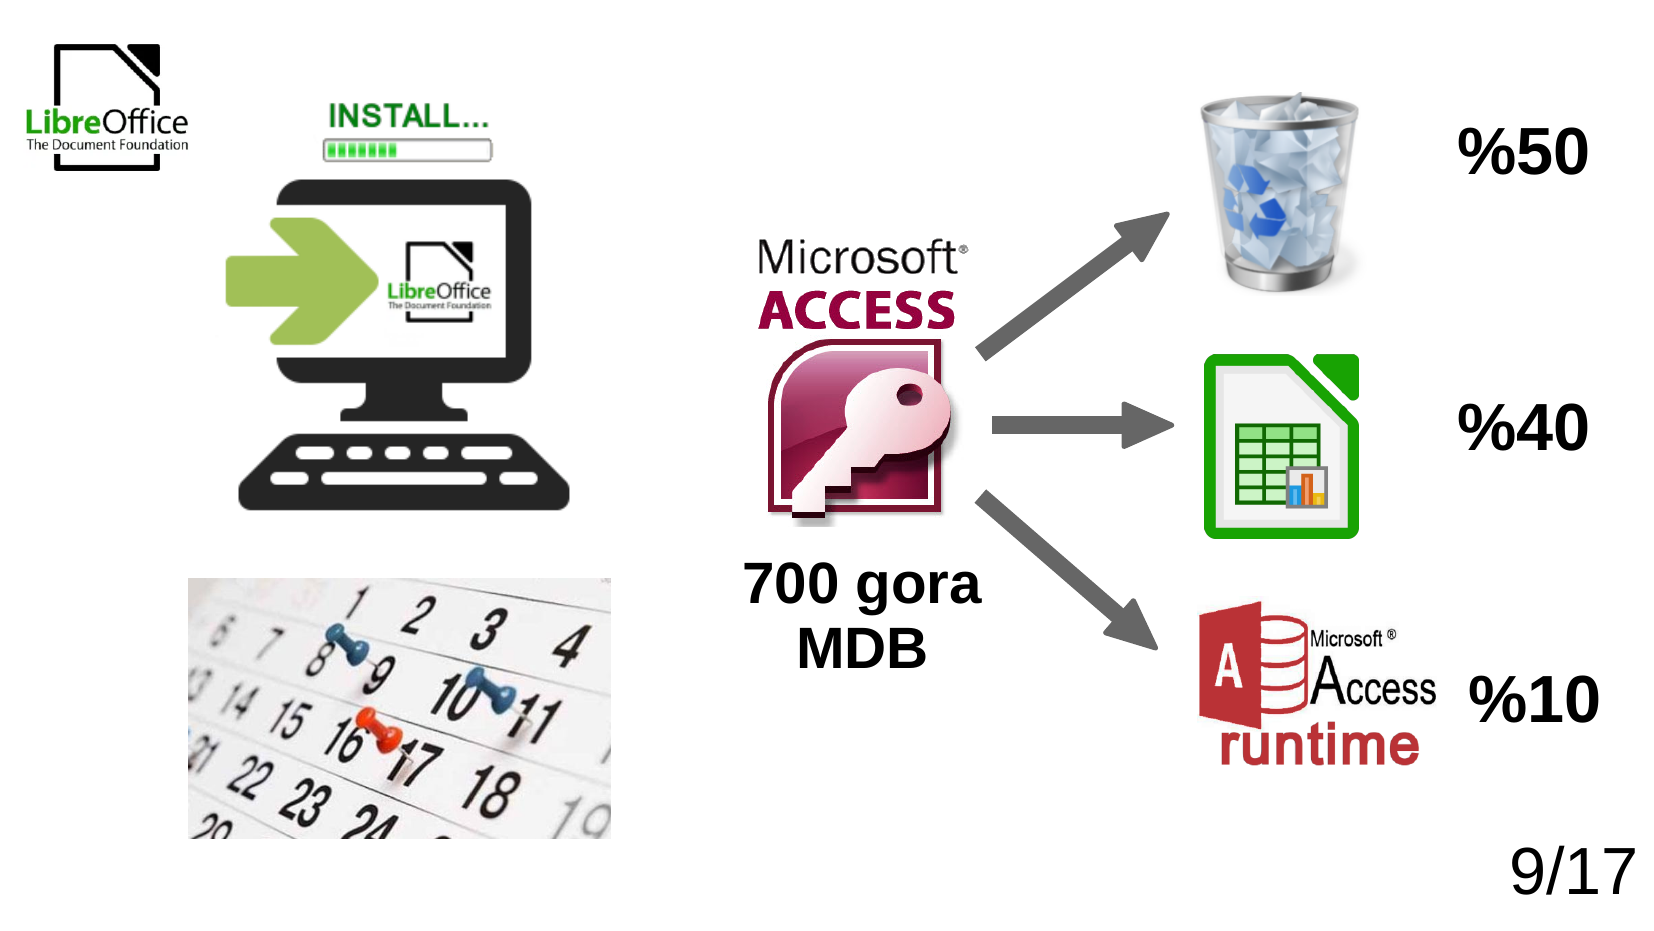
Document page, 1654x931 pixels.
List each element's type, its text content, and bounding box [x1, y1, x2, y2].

text_box %40 [1435, 382, 1613, 473]
picture [23, 23, 189, 189]
picture [1179, 92, 1382, 296]
text_box <número>/17 [1429, 826, 1654, 917]
text_box %50 [1435, 106, 1613, 196]
text_box %10 [1446, 654, 1625, 745]
picture [1197, 596, 1437, 780]
picture [750, 229, 975, 527]
text_box 700 gora MDB [708, 543, 1016, 689]
picture [1204, 354, 1359, 539]
picture [215, 94, 584, 520]
picture [188, 578, 611, 839]
